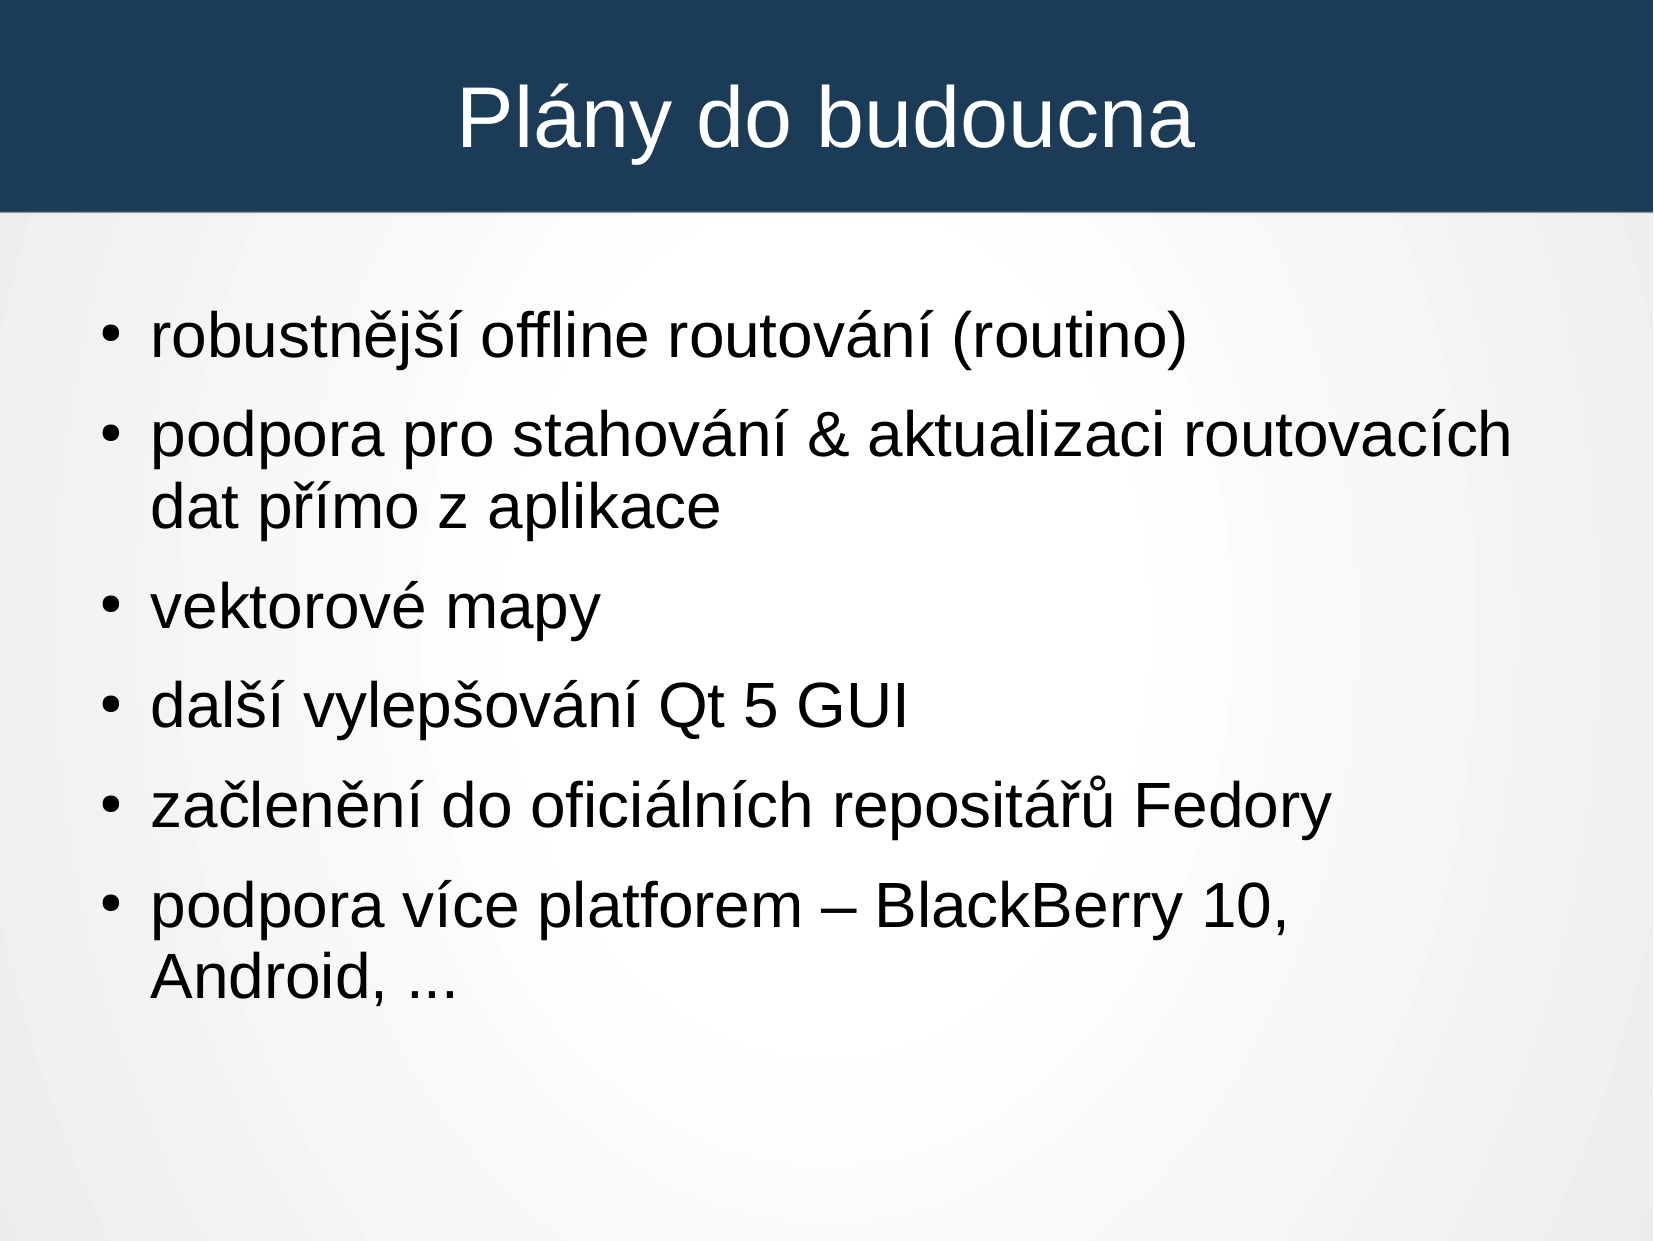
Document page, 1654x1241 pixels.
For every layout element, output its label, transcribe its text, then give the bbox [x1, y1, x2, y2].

picture [0, 0, 1653, 1241]
title Plány do budoucna [82, 47, 1571, 189]
list robustnější offline routování (routino) podpora pro stahování & aktualizaci routovacích dat přímo z aplikace vektorové mapy další vylepšování Qt 5 GUI začlenění do oficiálních repositářů Fedory podpora více platforem – BlackBerry 10, Android, ... [82, 299, 1571, 1019]
